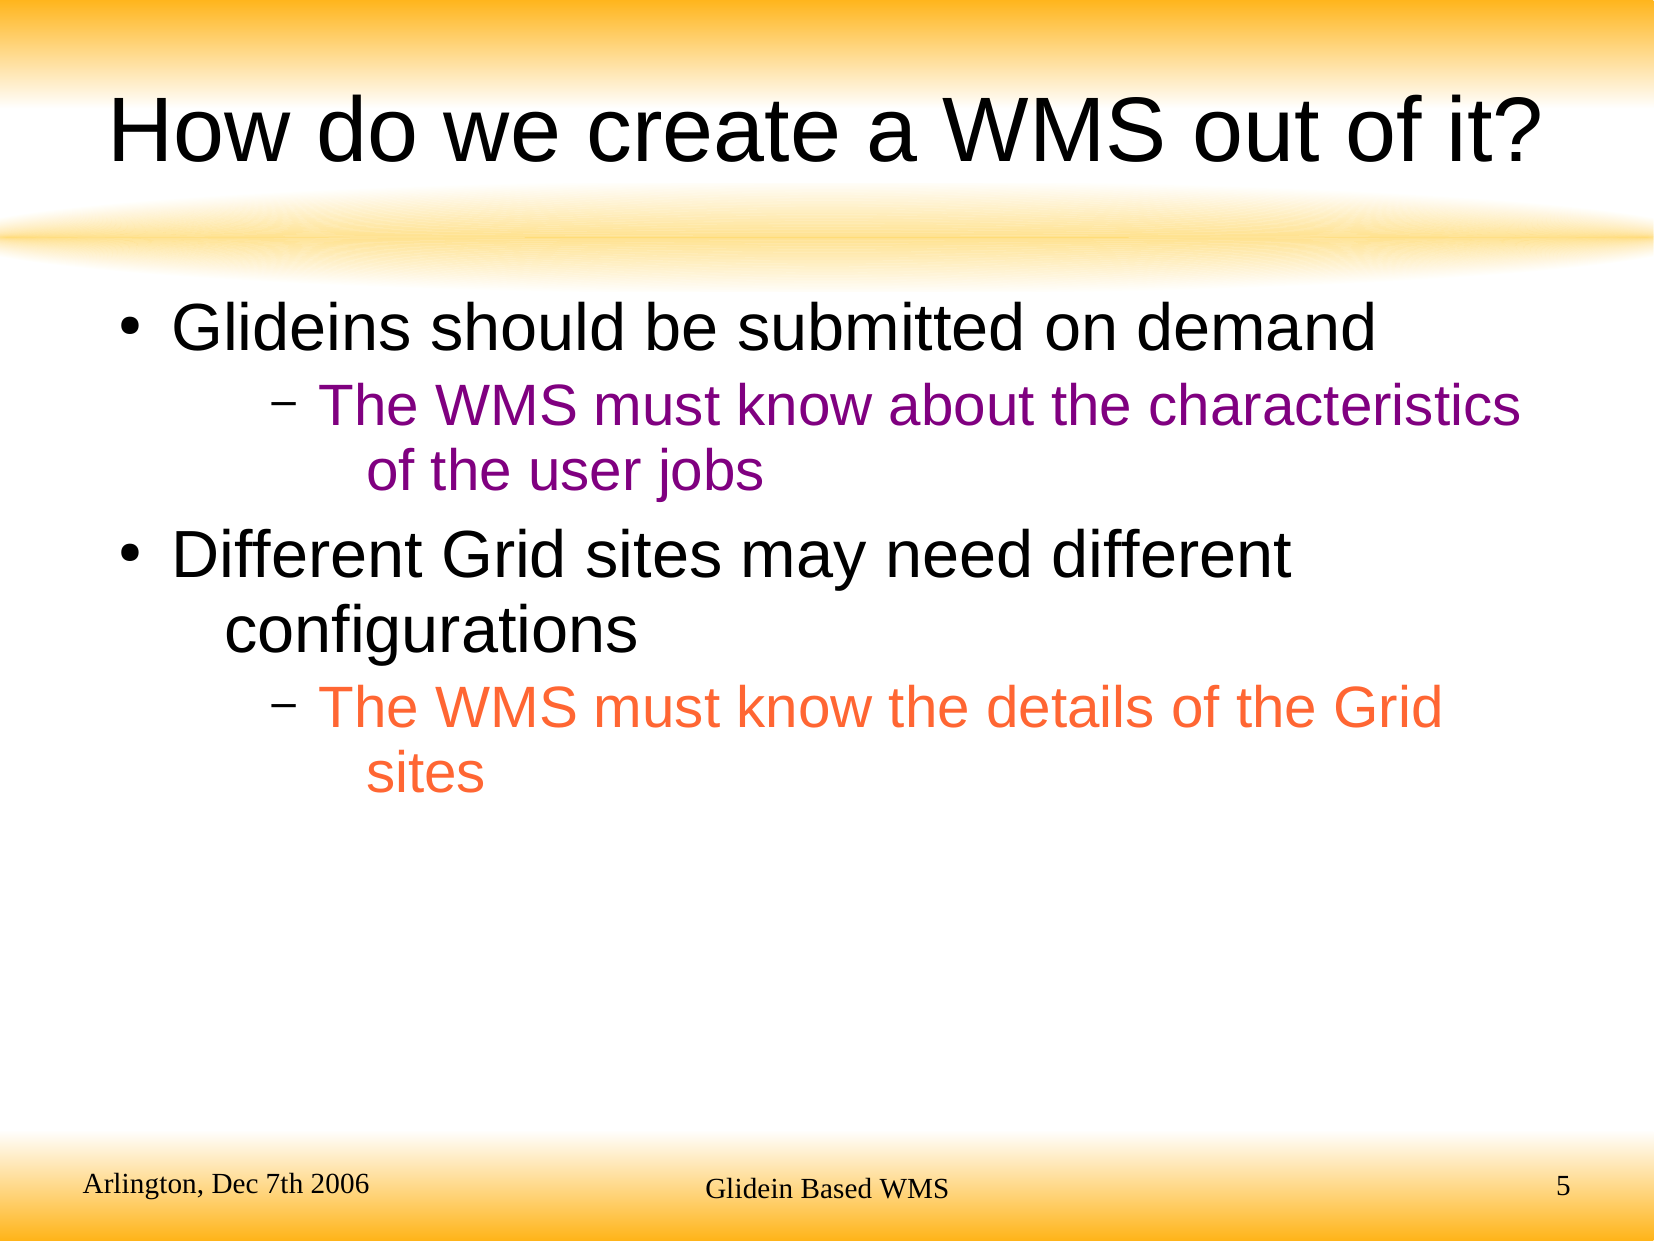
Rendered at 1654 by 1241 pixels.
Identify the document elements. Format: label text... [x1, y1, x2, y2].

text_box VO frontend [18, 235, 1635, 239]
list Glideins should be submitted on demand The WMS must know about the characteristics of the user jobs Different Grid sites may need different configurations The WMS must know the details of the Grid sites [82, 290, 1571, 1109]
title How do we create a WMS out of it? [82, 25, 1571, 233]
